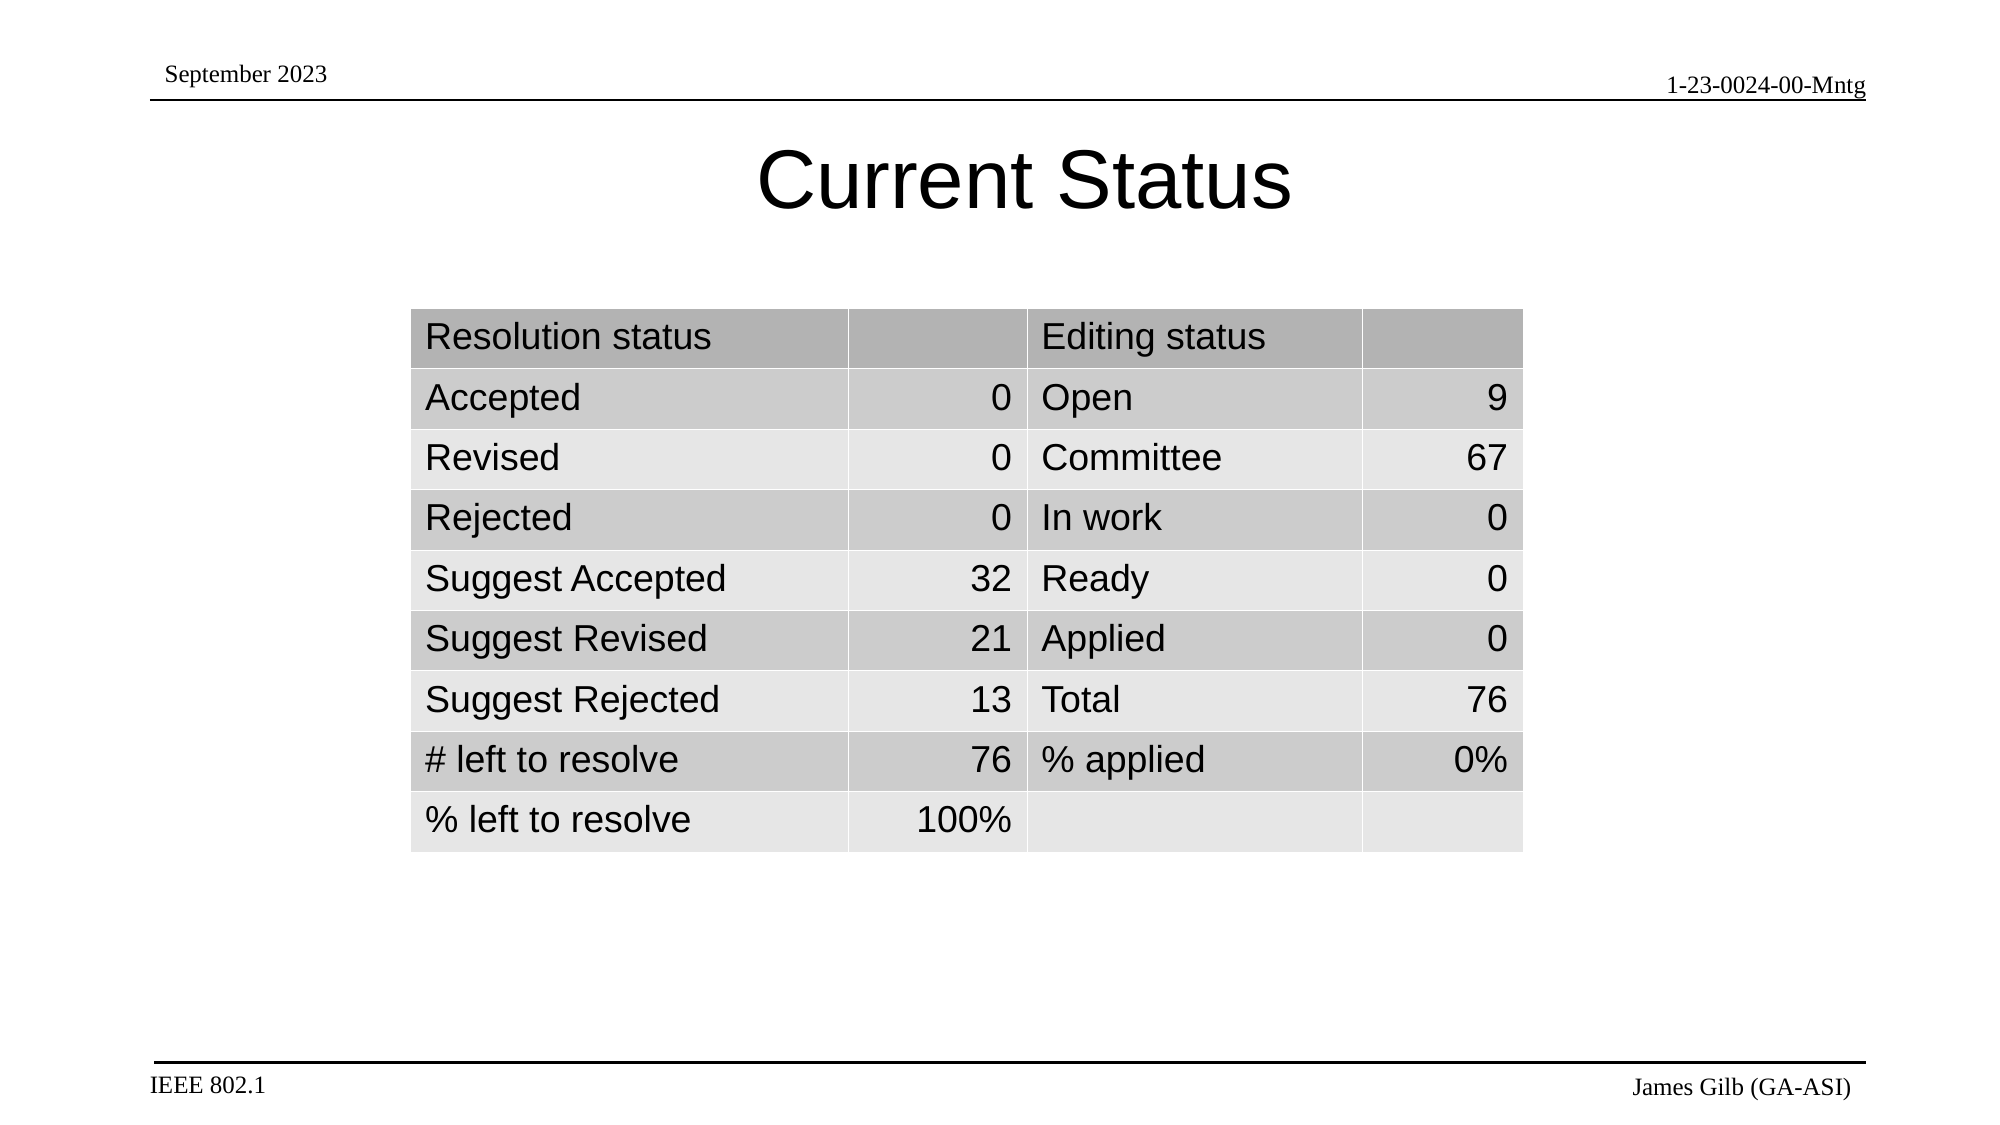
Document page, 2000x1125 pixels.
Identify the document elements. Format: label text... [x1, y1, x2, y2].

table_cell 0 [1363, 490, 1523, 550]
table_cell 76 [1363, 671, 1523, 731]
table_cell 100% [849, 792, 1027, 852]
table_cell Rejected [411, 490, 848, 550]
title Current Status [149, 112, 1900, 238]
table_cell Applied [1028, 611, 1362, 670]
table_cell % left to resolve [411, 792, 848, 852]
table_cell Suggest Revised [411, 611, 848, 670]
table_cell Accepted [411, 369, 848, 429]
table_cell Suggest Accepted [411, 551, 848, 610]
table_cell In work [1028, 490, 1362, 550]
table_cell [1363, 792, 1523, 852]
table_header Resolution status [411, 309, 848, 368]
table_cell 0 [849, 430, 1027, 489]
table_cell 0 [1363, 551, 1523, 610]
table_cell Open [1028, 369, 1362, 429]
table_cell 67 [1363, 430, 1523, 489]
table_cell [1028, 792, 1362, 852]
table_cell 0% [1363, 732, 1523, 791]
table_cell Committee [1028, 430, 1362, 489]
table_cell 0 [849, 490, 1027, 550]
table_cell 21 [849, 611, 1027, 670]
table_cell # left to resolve [411, 732, 848, 791]
table_header [849, 309, 1027, 368]
table_cell Total [1028, 671, 1362, 731]
table_cell Suggest Rejected [411, 671, 848, 731]
table_cell 0 [849, 369, 1027, 429]
table_cell Ready [1028, 551, 1362, 610]
table_cell 0 [1363, 611, 1523, 670]
table_cell % applied [1028, 732, 1362, 791]
table_cell 13 [849, 671, 1027, 731]
table_cell 32 [849, 551, 1027, 610]
table_cell Revised [411, 430, 848, 489]
table_header Editing status [1028, 309, 1362, 368]
table_cell 76 [849, 732, 1027, 791]
table_header [1363, 309, 1523, 368]
table_cell 9 [1363, 369, 1523, 429]
